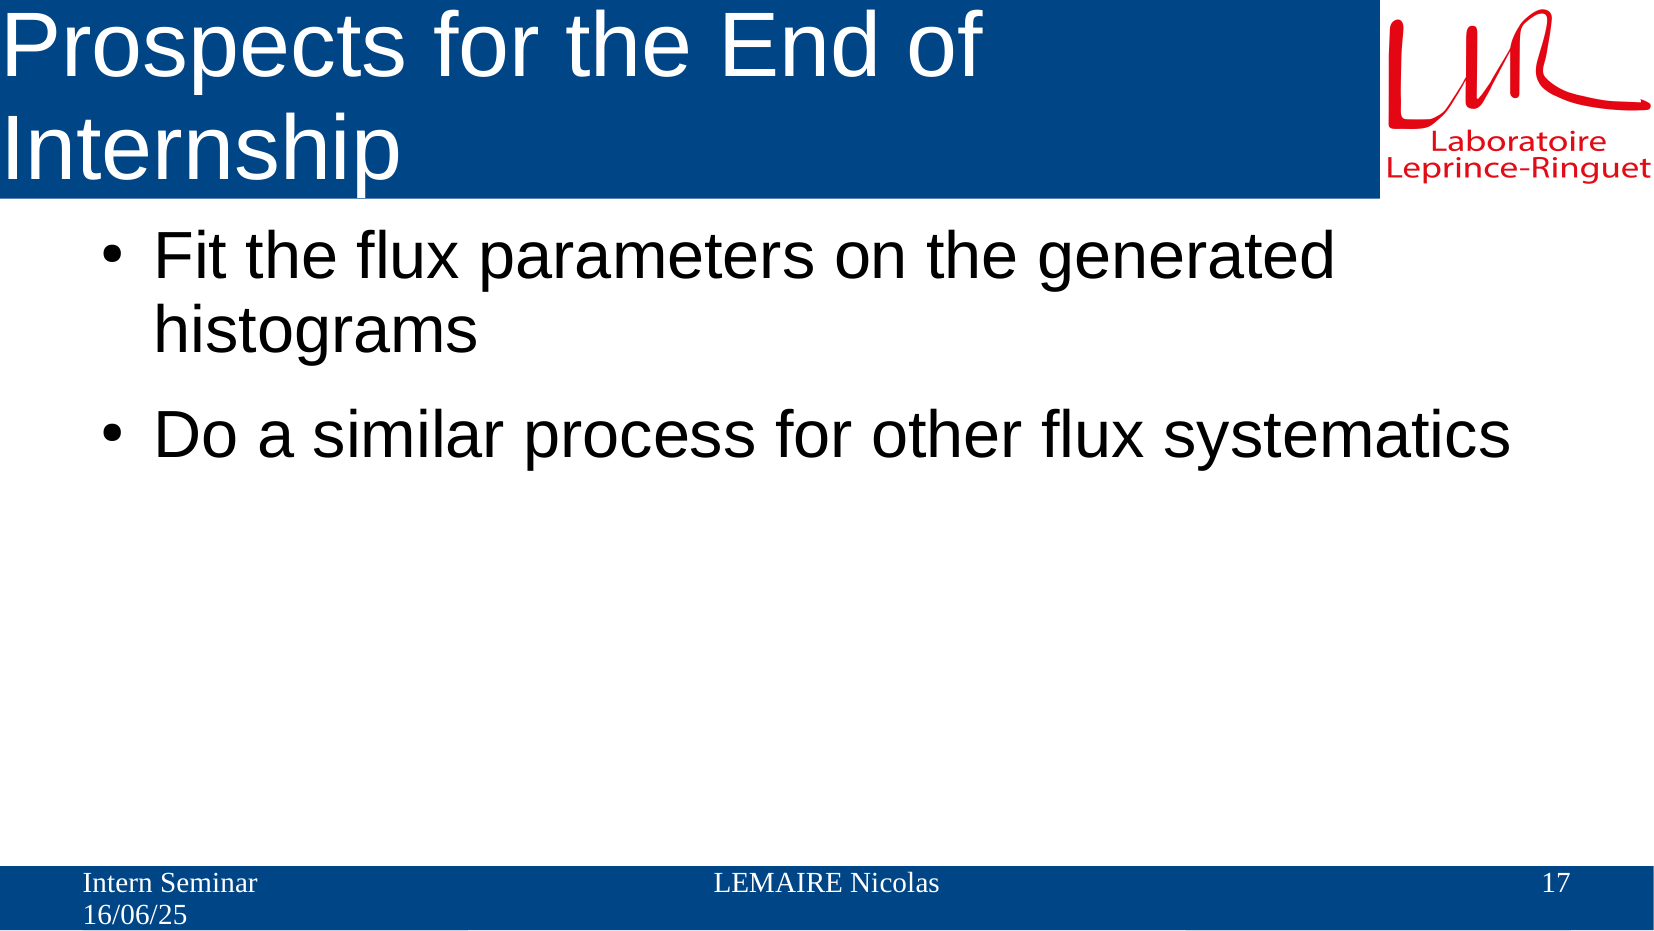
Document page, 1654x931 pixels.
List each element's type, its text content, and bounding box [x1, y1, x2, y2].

picture [1380, 0, 1654, 193]
title Prospects for the End of Internship [0, 0, 1380, 199]
list Fit the flux parameters on the generated histograms Do a similar process for other flux systematics [82, 217, 1571, 758]
